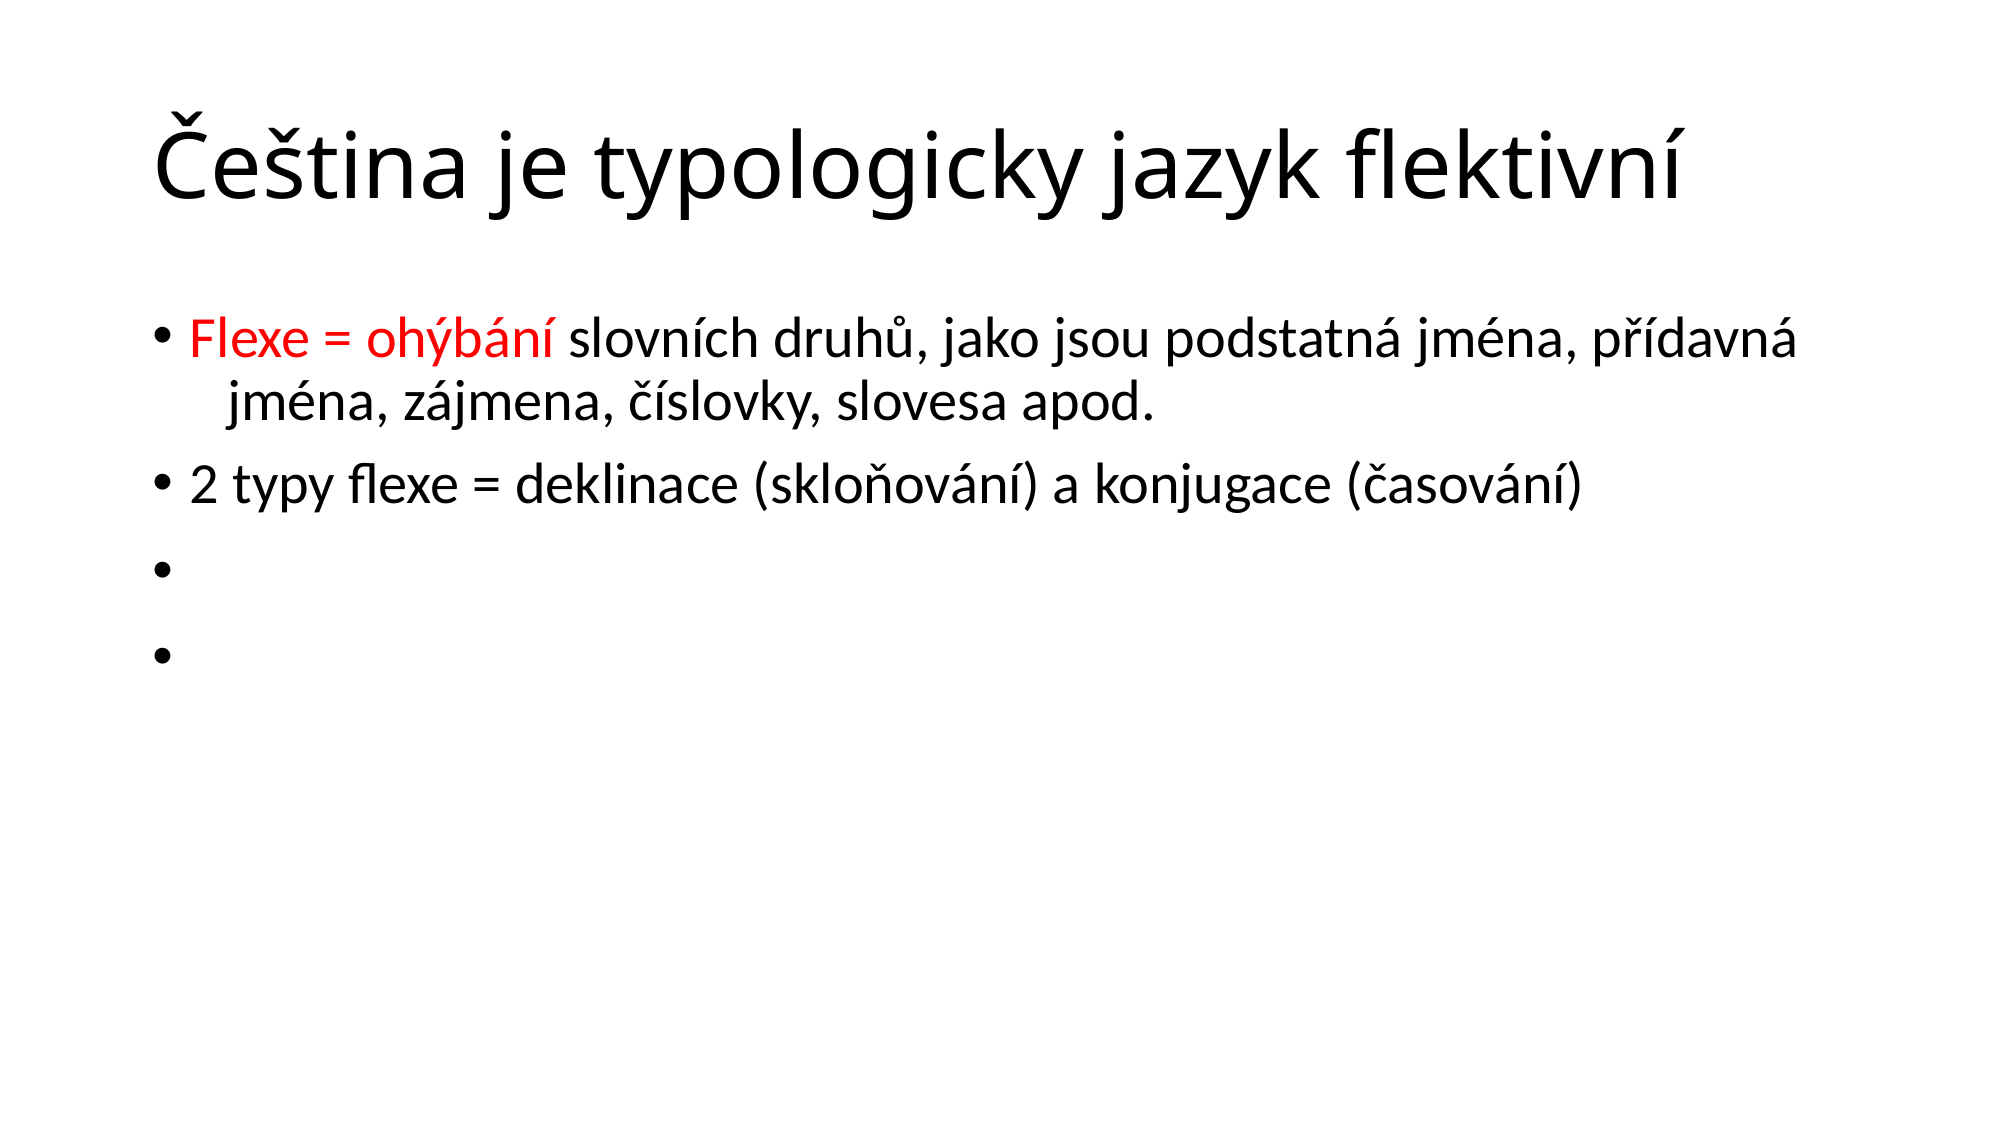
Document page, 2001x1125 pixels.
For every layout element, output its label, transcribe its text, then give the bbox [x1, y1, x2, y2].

list Flexe = ohýbání slovních druhů, jako jsou podstatná jména, přídavná jména, zájmena, číslovky, slovesa apod. 2 typy flexe = deklinace (skloňování) a konjugace (časování) [137, 299, 1863, 1014]
title Čeština je typologicky jazyk flektivní [137, 59, 1863, 278]
